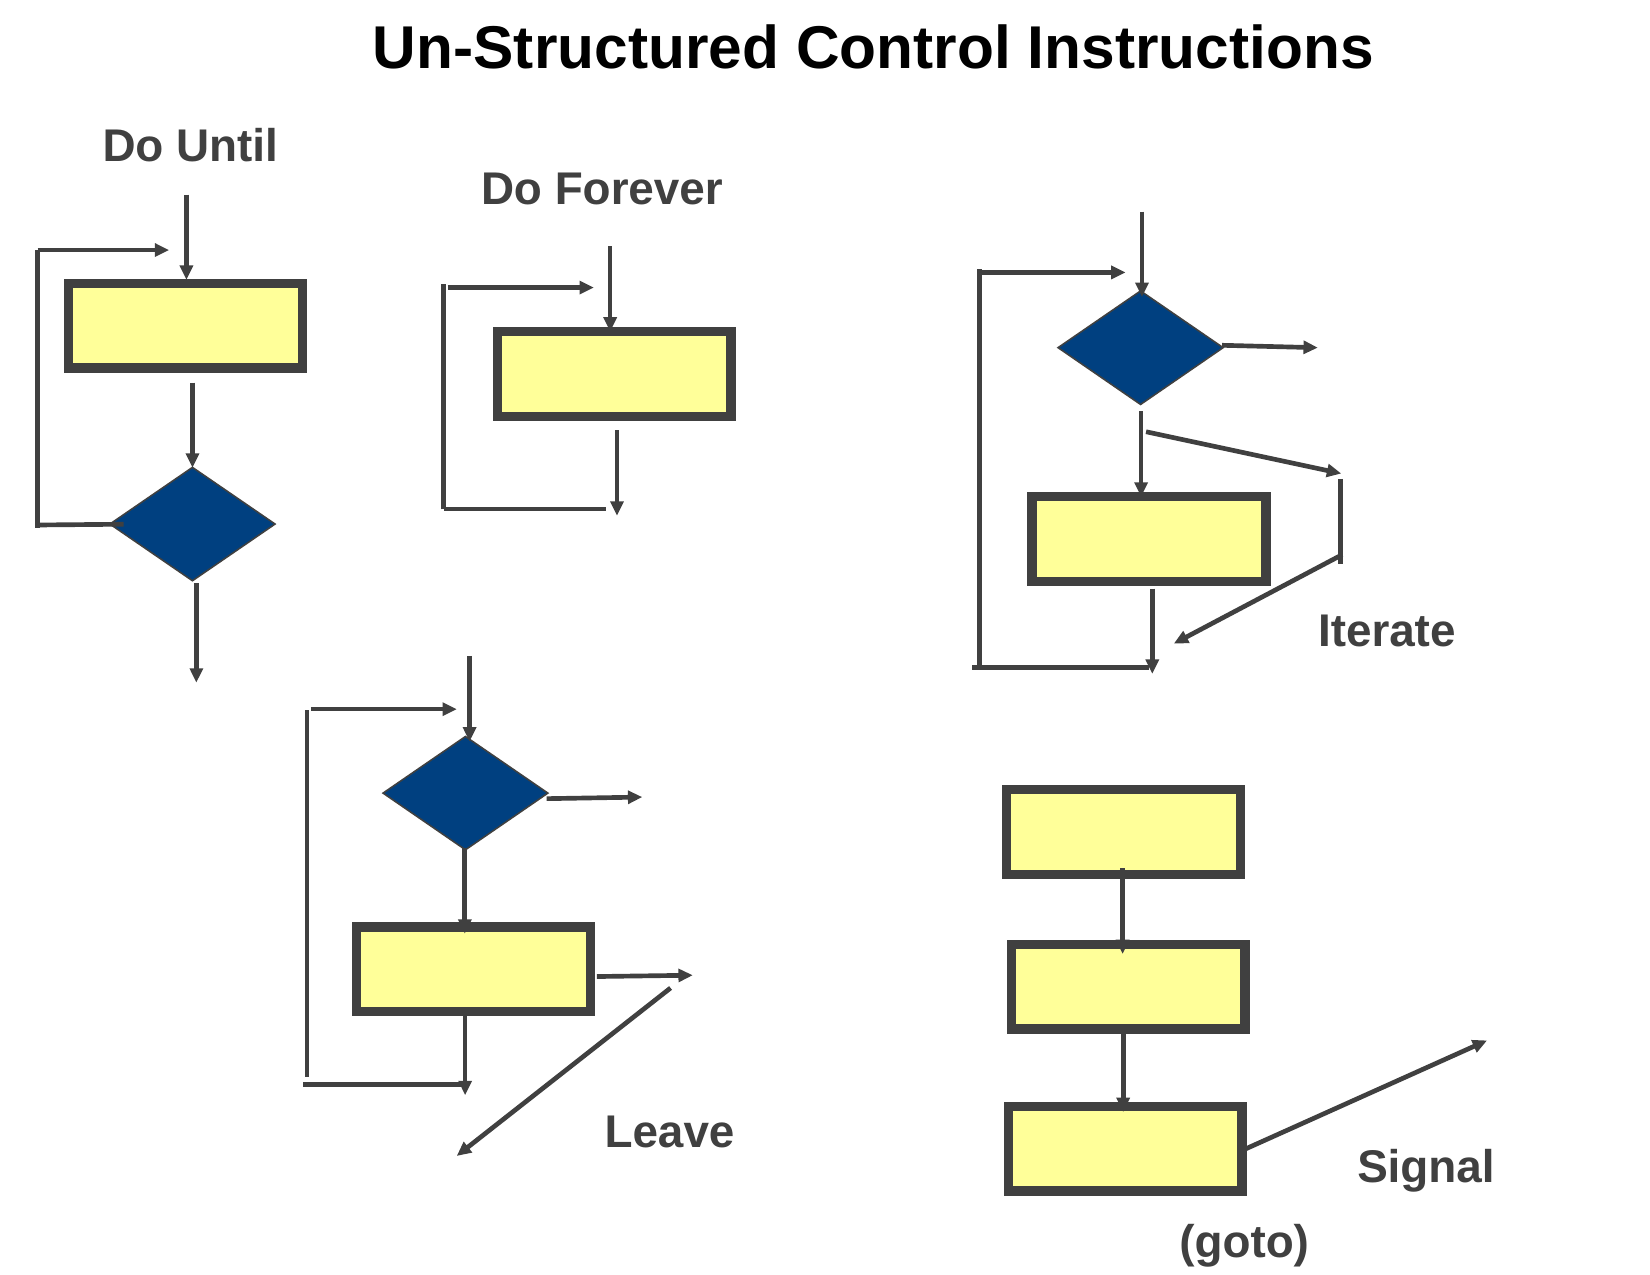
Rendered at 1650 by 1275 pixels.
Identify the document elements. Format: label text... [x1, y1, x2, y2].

text_box [356, 926, 591, 1012]
text_box Do Forever [464, 150, 740, 223]
text_box Un-Structured Control Instructions [356, 0, 1393, 90]
text_box Do Until [85, 106, 295, 179]
text_box [1011, 944, 1246, 1030]
text_box [68, 283, 303, 369]
text_box Leave [587, 1092, 752, 1165]
text_box (goto) [1162, 1203, 1327, 1275]
text_box [497, 331, 731, 417]
text_box [383, 736, 548, 849]
text_box [114, 467, 276, 581]
text_box [1058, 291, 1223, 405]
text_box Iterate [1301, 592, 1473, 665]
text_box [1032, 496, 1266, 582]
text_box [1008, 1106, 1243, 1192]
text_box Signal [1340, 1128, 1512, 1201]
text_box [1006, 789, 1241, 875]
